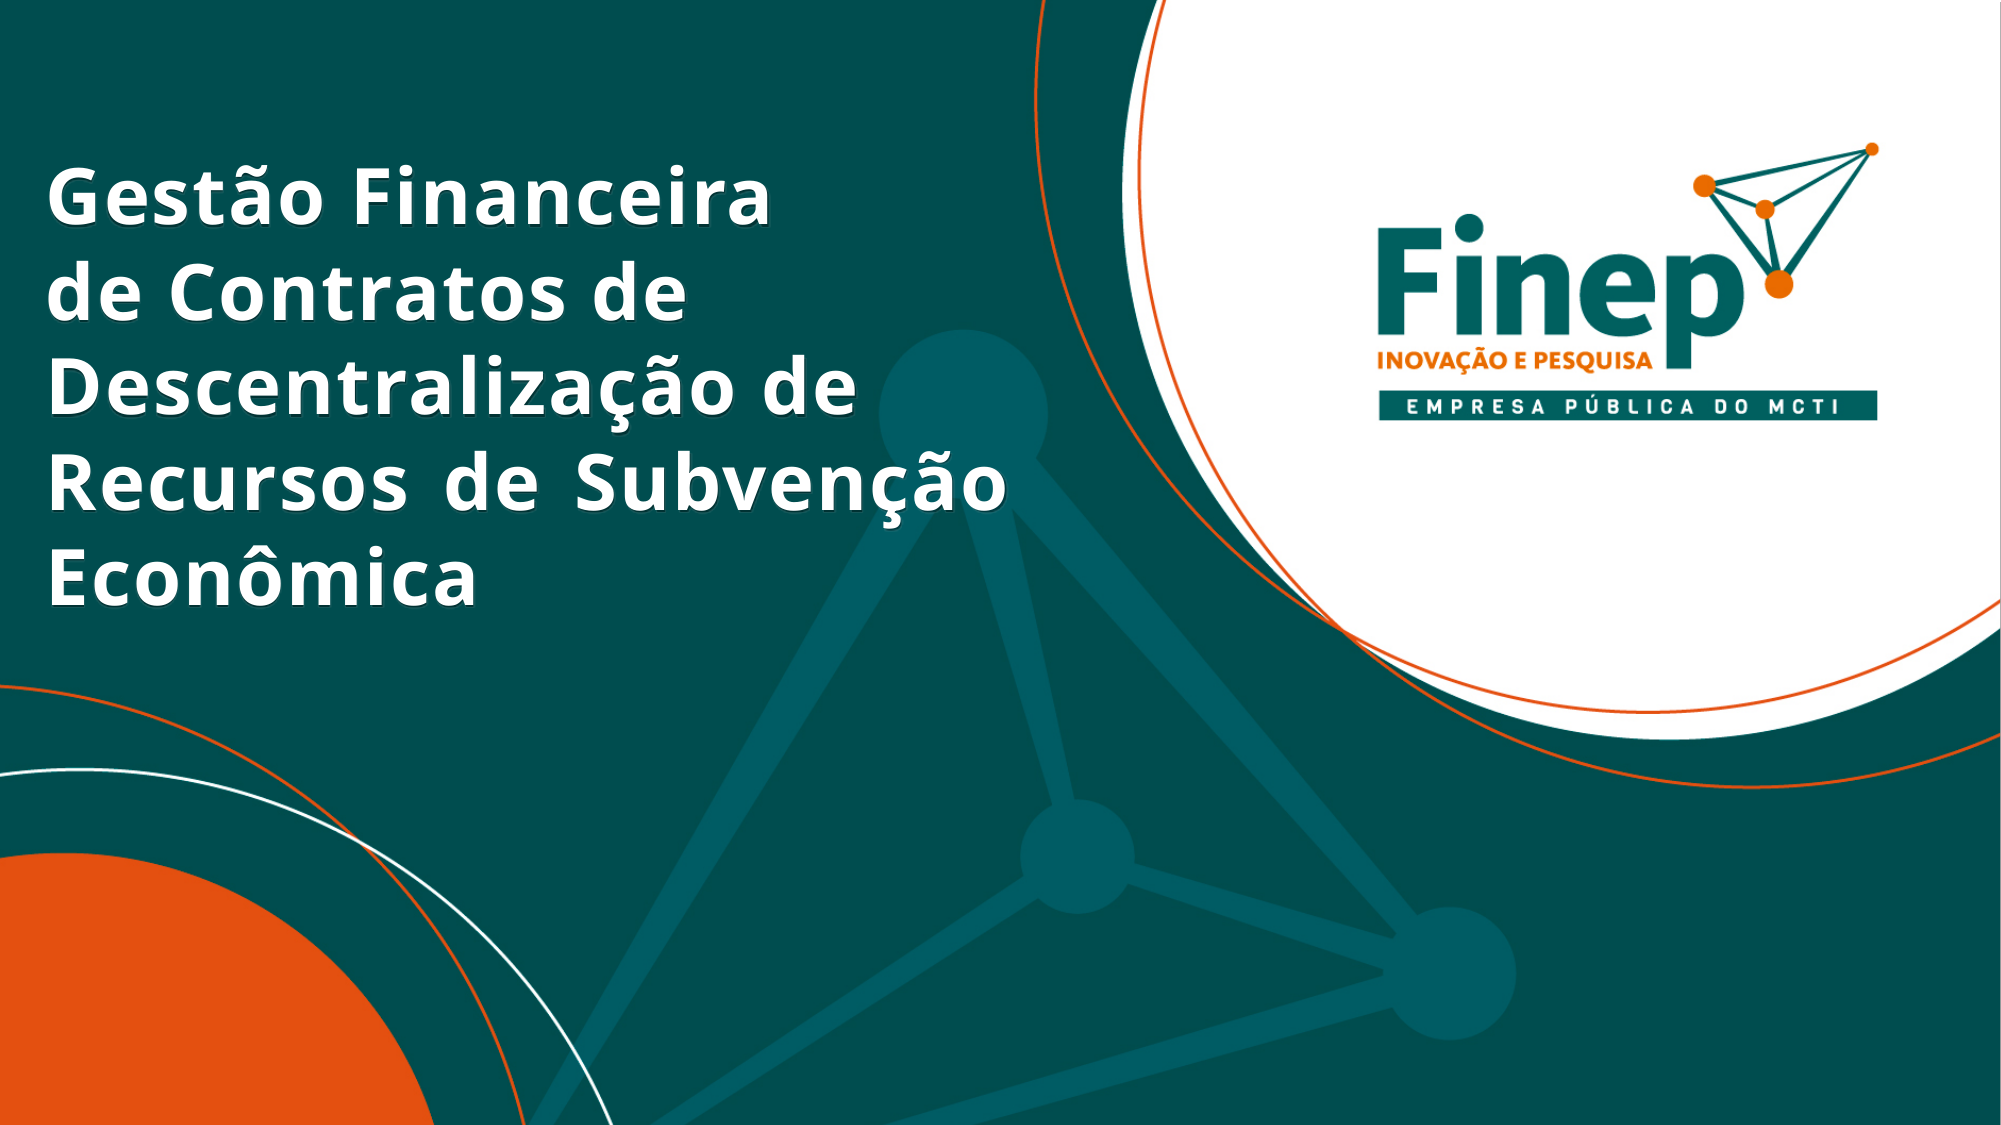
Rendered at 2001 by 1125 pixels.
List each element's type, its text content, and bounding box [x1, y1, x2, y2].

text_box Gestão Financeira de Contratos de Descentralização de Recursos de Subvenção Econômica [30, 35, 1263, 638]
